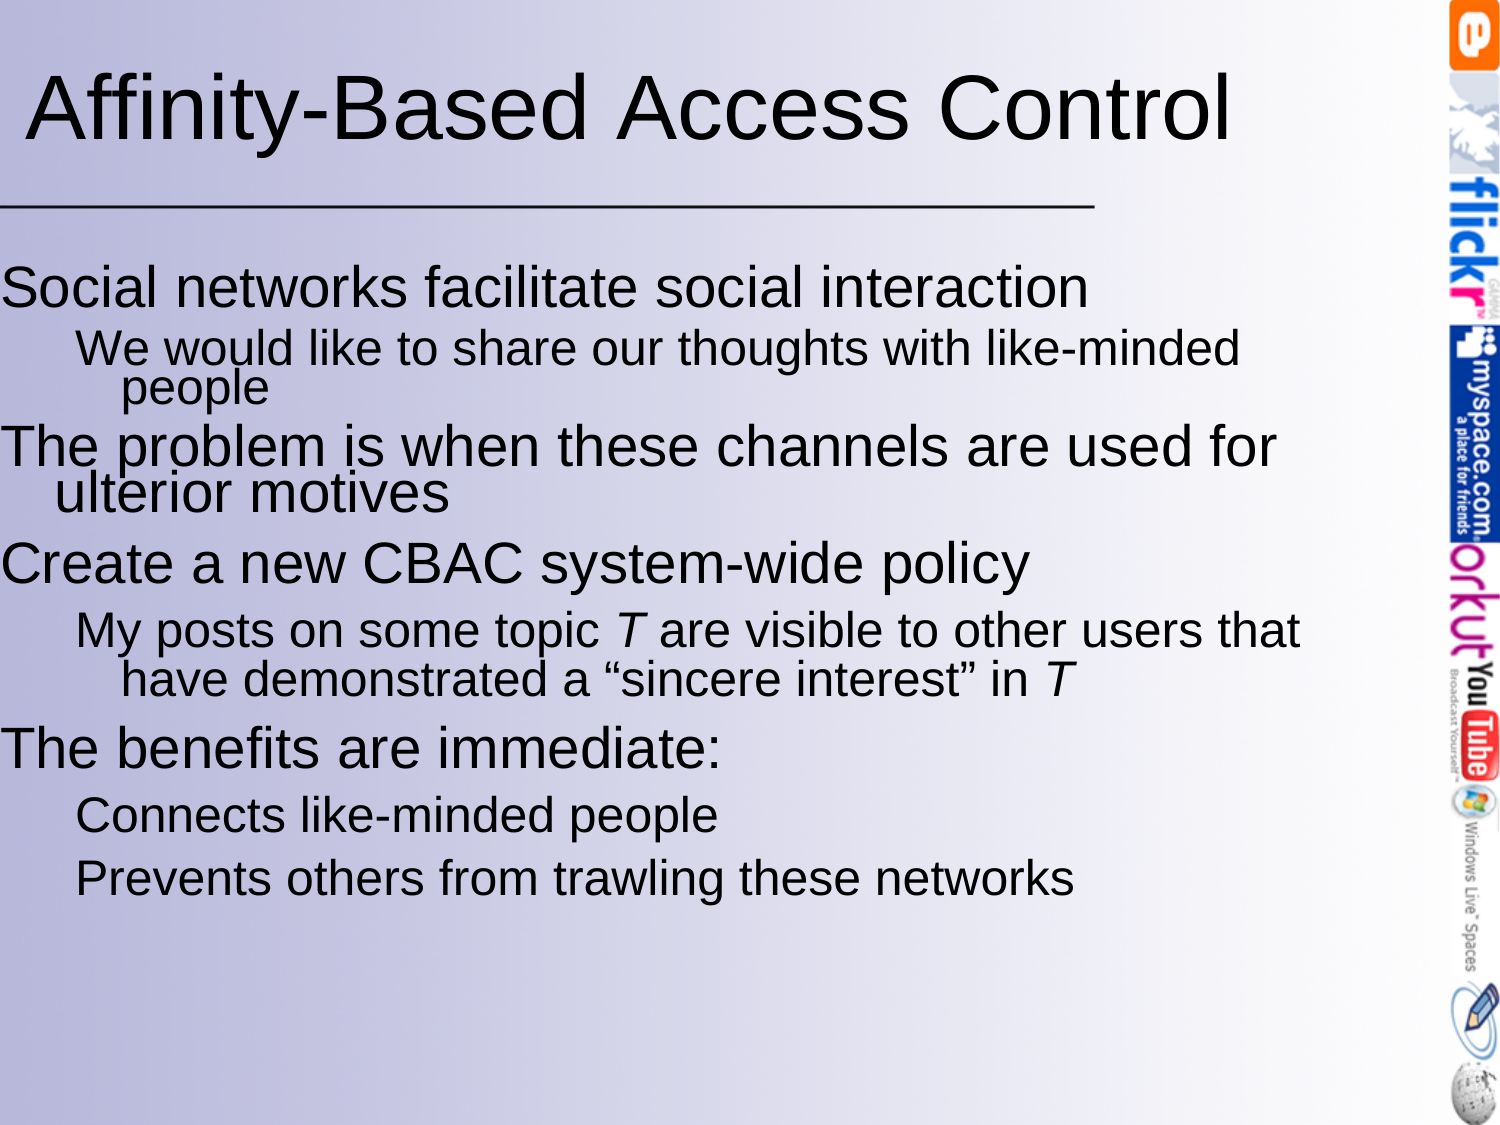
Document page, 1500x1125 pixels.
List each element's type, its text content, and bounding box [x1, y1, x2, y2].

list Social networks facilitate social interaction We would like to share our thoughts with like-minded people The problem is when these channels are used for ulterior motives Create a new CBAC system-wide policy My posts on some topic T are visible to other users that have demonstrated a “sincere interest” in T The benefits are immediate: Connects like-minded people Prevents others from trawling these networks [0, 262, 1350, 998]
title Affinity-Based Access Control [0, 44, 1350, 181]
picture [0, 0, 1500, 1125]
